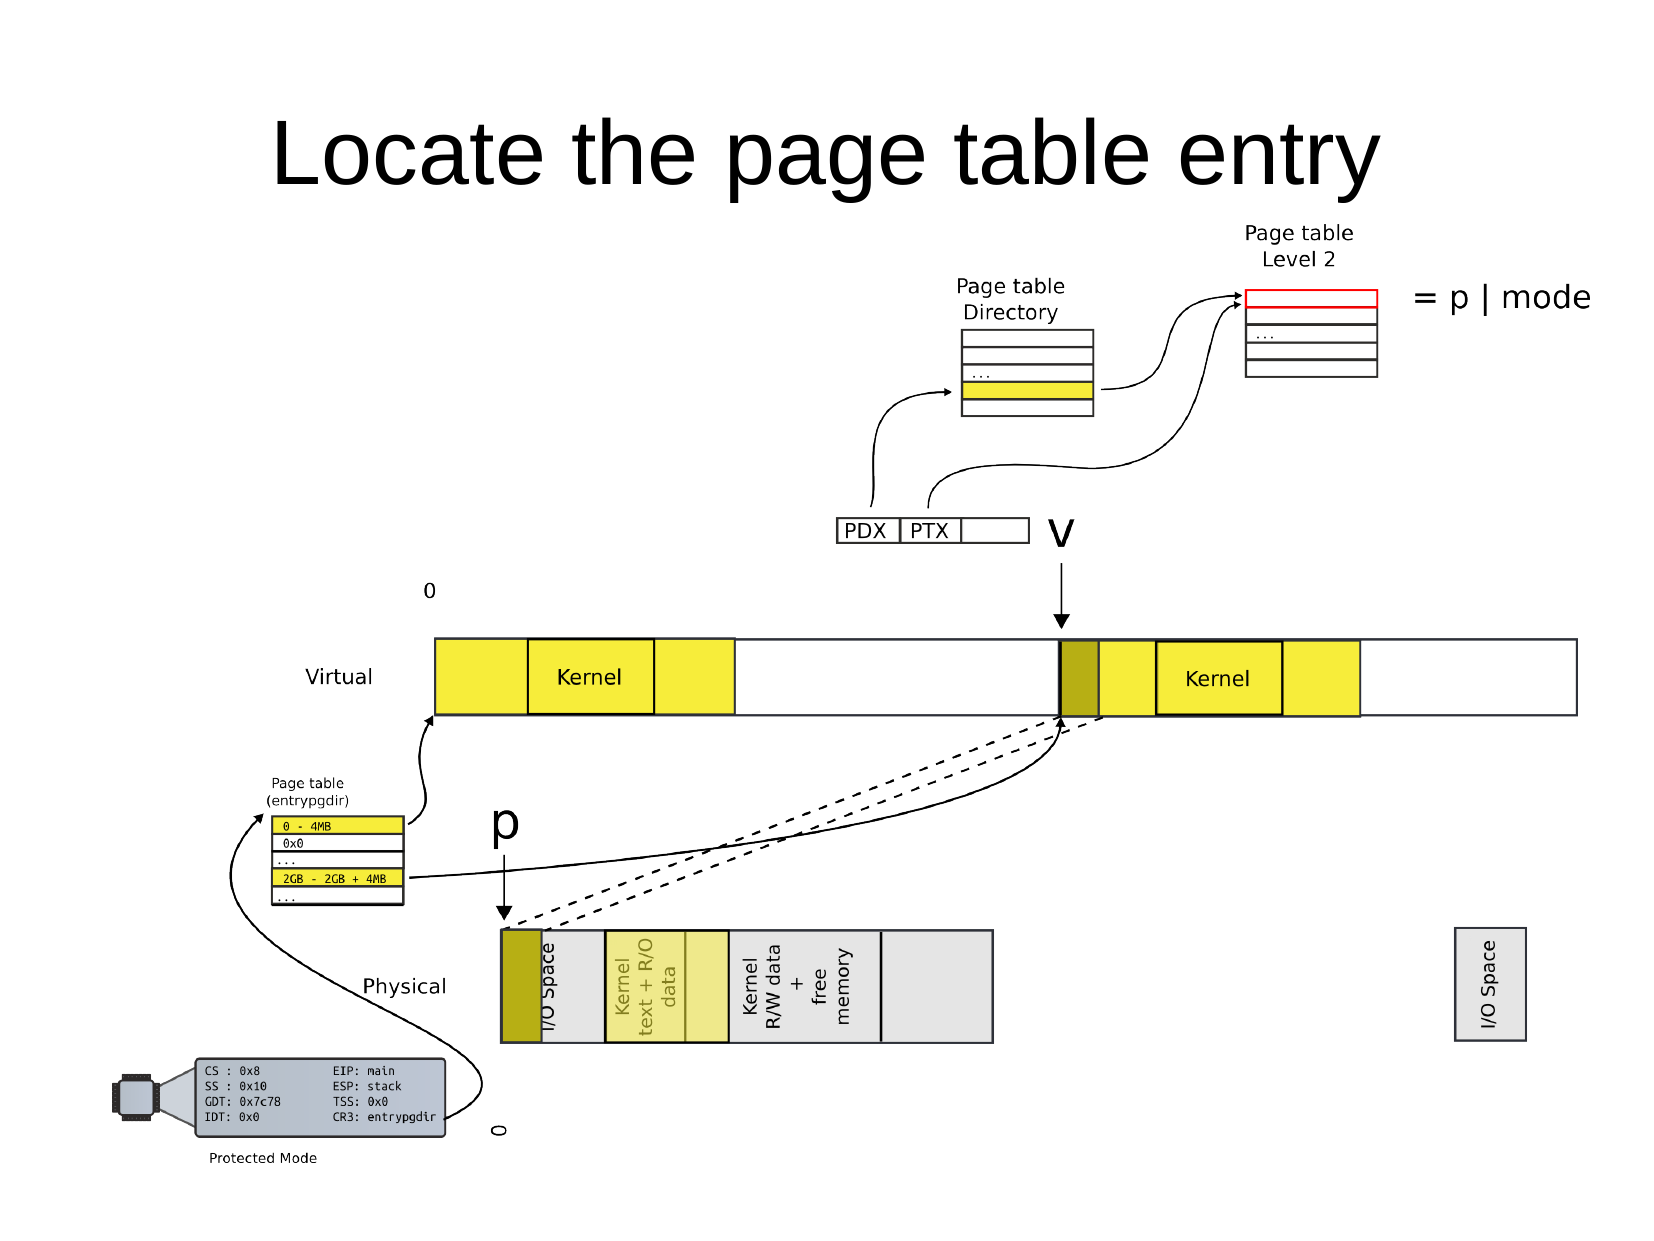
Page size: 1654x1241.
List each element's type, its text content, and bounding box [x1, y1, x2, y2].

picture [112, 224, 1590, 1163]
title Locate the page table entry [82, 49, 1571, 257]
